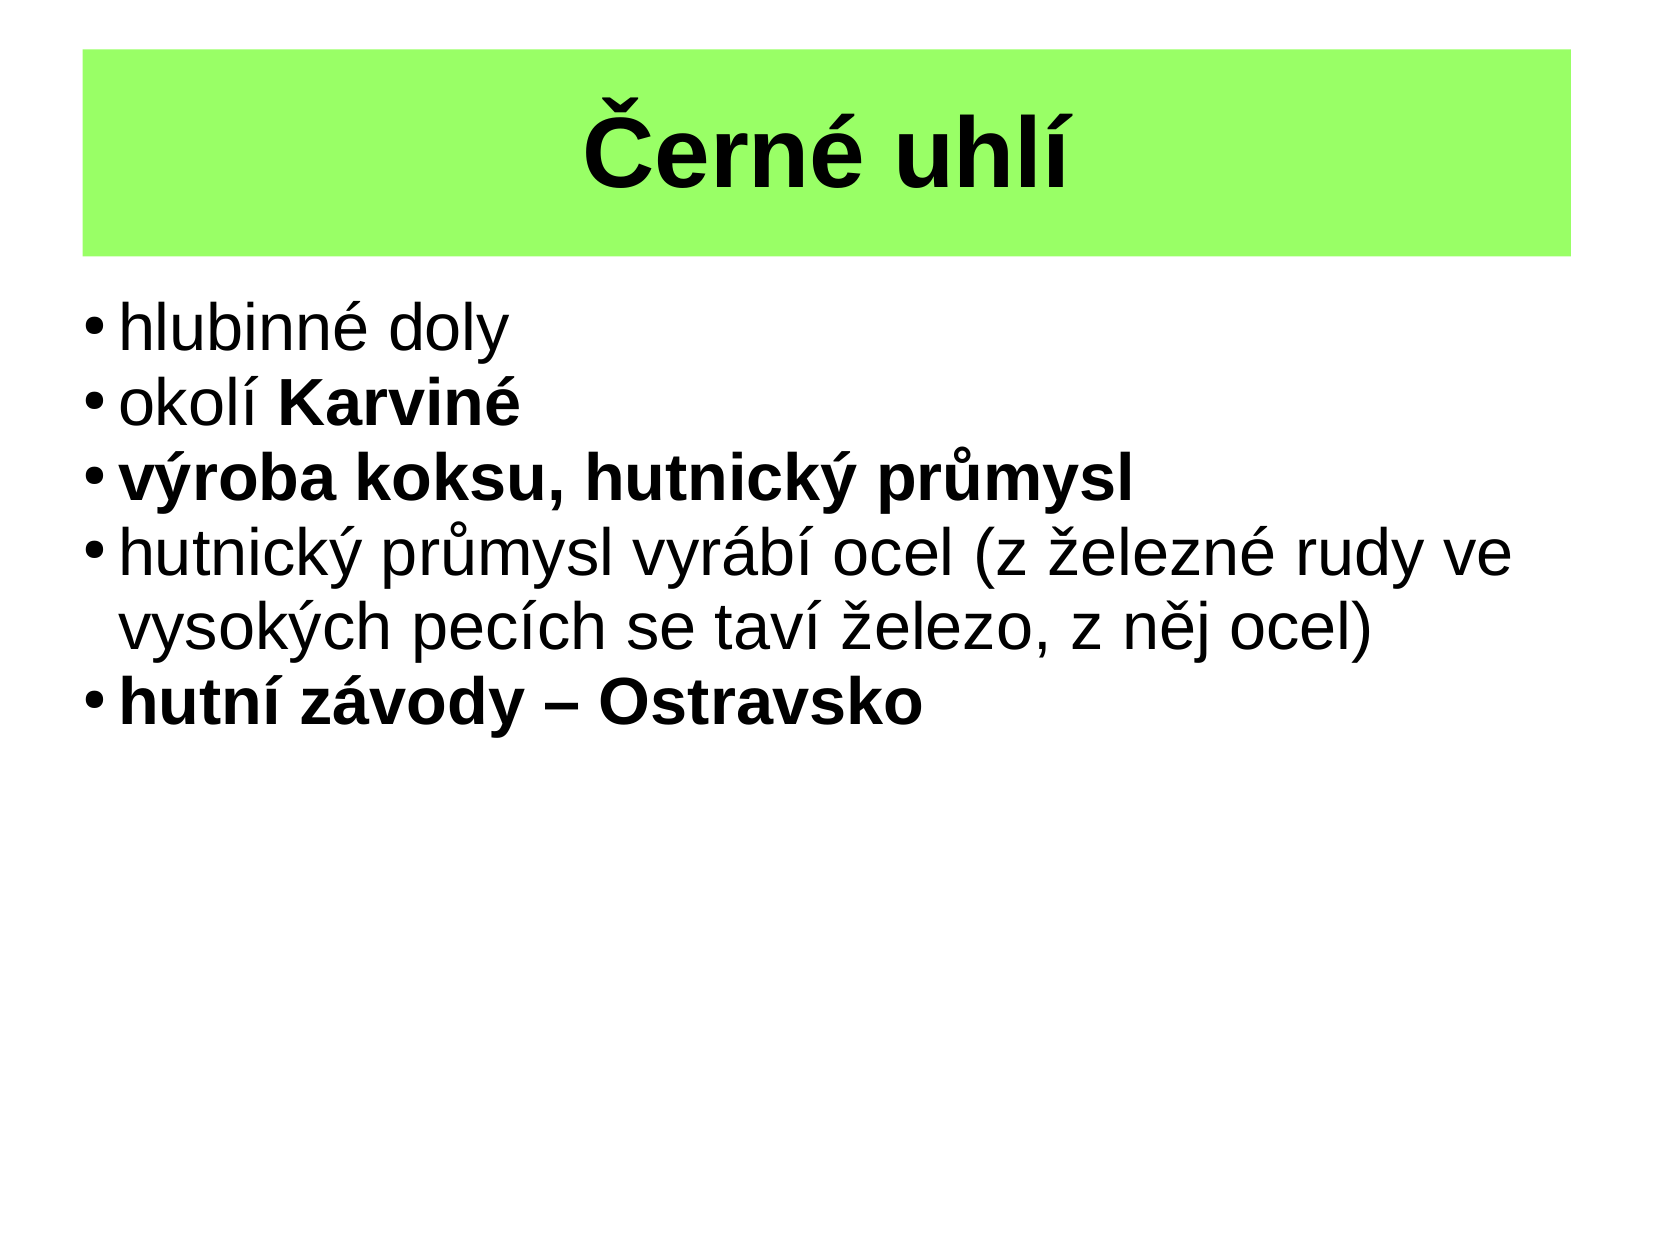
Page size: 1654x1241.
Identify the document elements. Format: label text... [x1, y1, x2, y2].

title Černé uhlí [82, 49, 1571, 257]
subtitle hlubinné doly okolí Karviné výroba koksu, hutnický průmysl hutnický průmysl vyrábí ocel (z železné rudy ve vysokých pecích se taví železo, z něj ocel) hutní závody – Ostravsko [82, 290, 1571, 1109]
